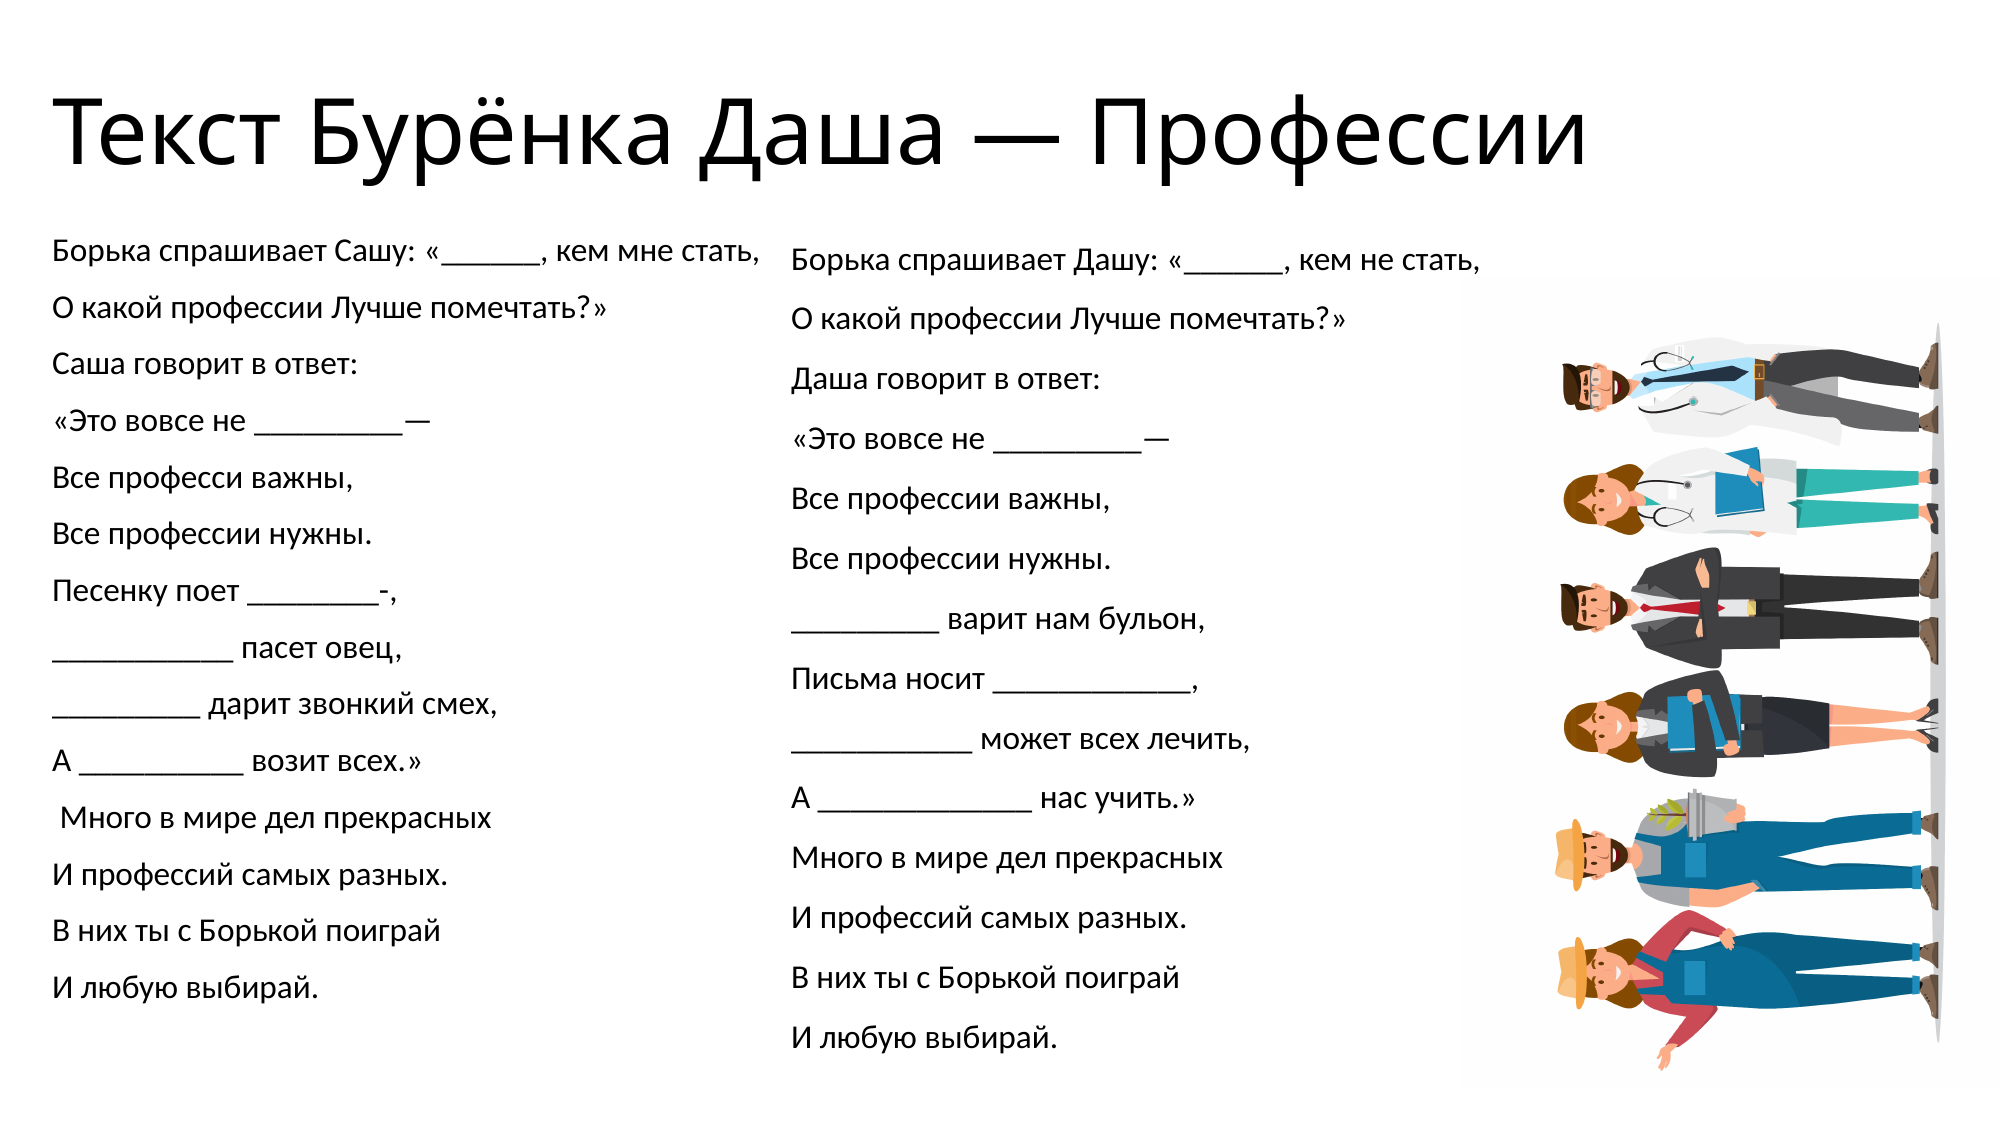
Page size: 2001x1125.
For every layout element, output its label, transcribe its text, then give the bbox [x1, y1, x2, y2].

list Борька спрашивает Сашу: «______, кем мне стать, О какой профессии Лучше помечтать?» Саша говорит в ответ: «Это вовсе не _________— Все професси важны, Все профессии нужны. Песенку поет ________-, ___________ пасет овец, _________ дарит звонкий смех, А __________ возит всех.» Много в мире дел прекрасных И профессий самых разных. В них ты с Борькой поиграй И любую выбирай. [37, 225, 776, 1125]
title Текст Бурёнка Даша — Профессии [37, 25, 1763, 244]
picture [1459, 277, 2000, 1088]
text_box Борька спрашивает Дашу: «______, кем не стать, О какой профессии Лучше помечтать?» Даша говорит в ответ: «Это вовсе не _________— Все профессии важны, Все профессии нужны. _________ варит нам бульон, Письма носит ____________, ___________ может всех лечить, А _____________ нас учить.» Много в мире дел прекрасных И профессий самых разных. В них ты с Борькой поиграй И любую выбирай. [776, 209, 1712, 1125]
